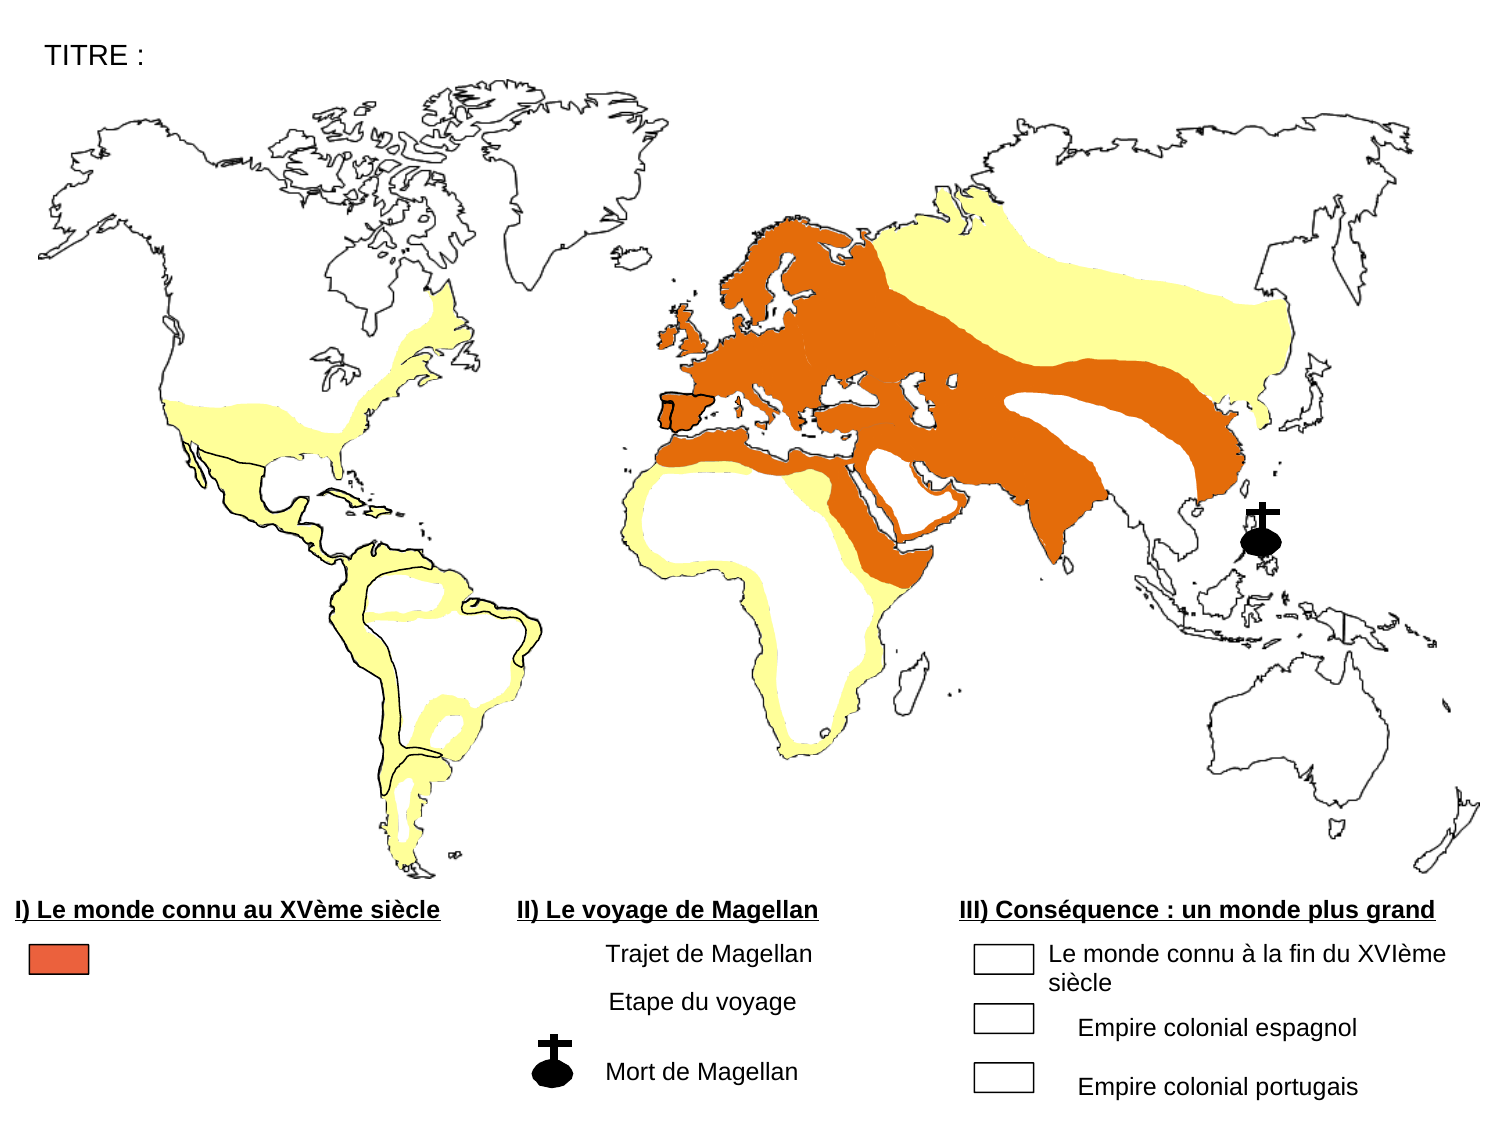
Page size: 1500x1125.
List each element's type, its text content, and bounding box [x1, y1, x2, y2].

text_box [29, 944, 89, 975]
text_box Mort de Magellan [590, 1047, 857, 1093]
text_box I) Le monde connu au XVème siècle [0, 885, 473, 931]
text_box [974, 1062, 1034, 1093]
text_box Le monde connu à la fin du XVIème siècle [1033, 929, 1477, 1005]
picture [531, 1033, 574, 1093]
text_box II) Le voyage de Magellan [502, 885, 944, 931]
text_box [974, 944, 1033, 975]
text_box Trajet de Magellan [590, 929, 857, 975]
text_box [974, 1003, 1034, 1034]
text_box III) Conséquence : un monde plus grand [944, 885, 1477, 931]
text_box Empire colonial espagnol [1062, 1003, 1418, 1049]
text_box Etape du voyage [593, 977, 860, 1023]
picture [38, 79, 1480, 879]
text_box Empire colonial portugais [1062, 1062, 1418, 1108]
text_box TITRE : [29, 29, 207, 80]
